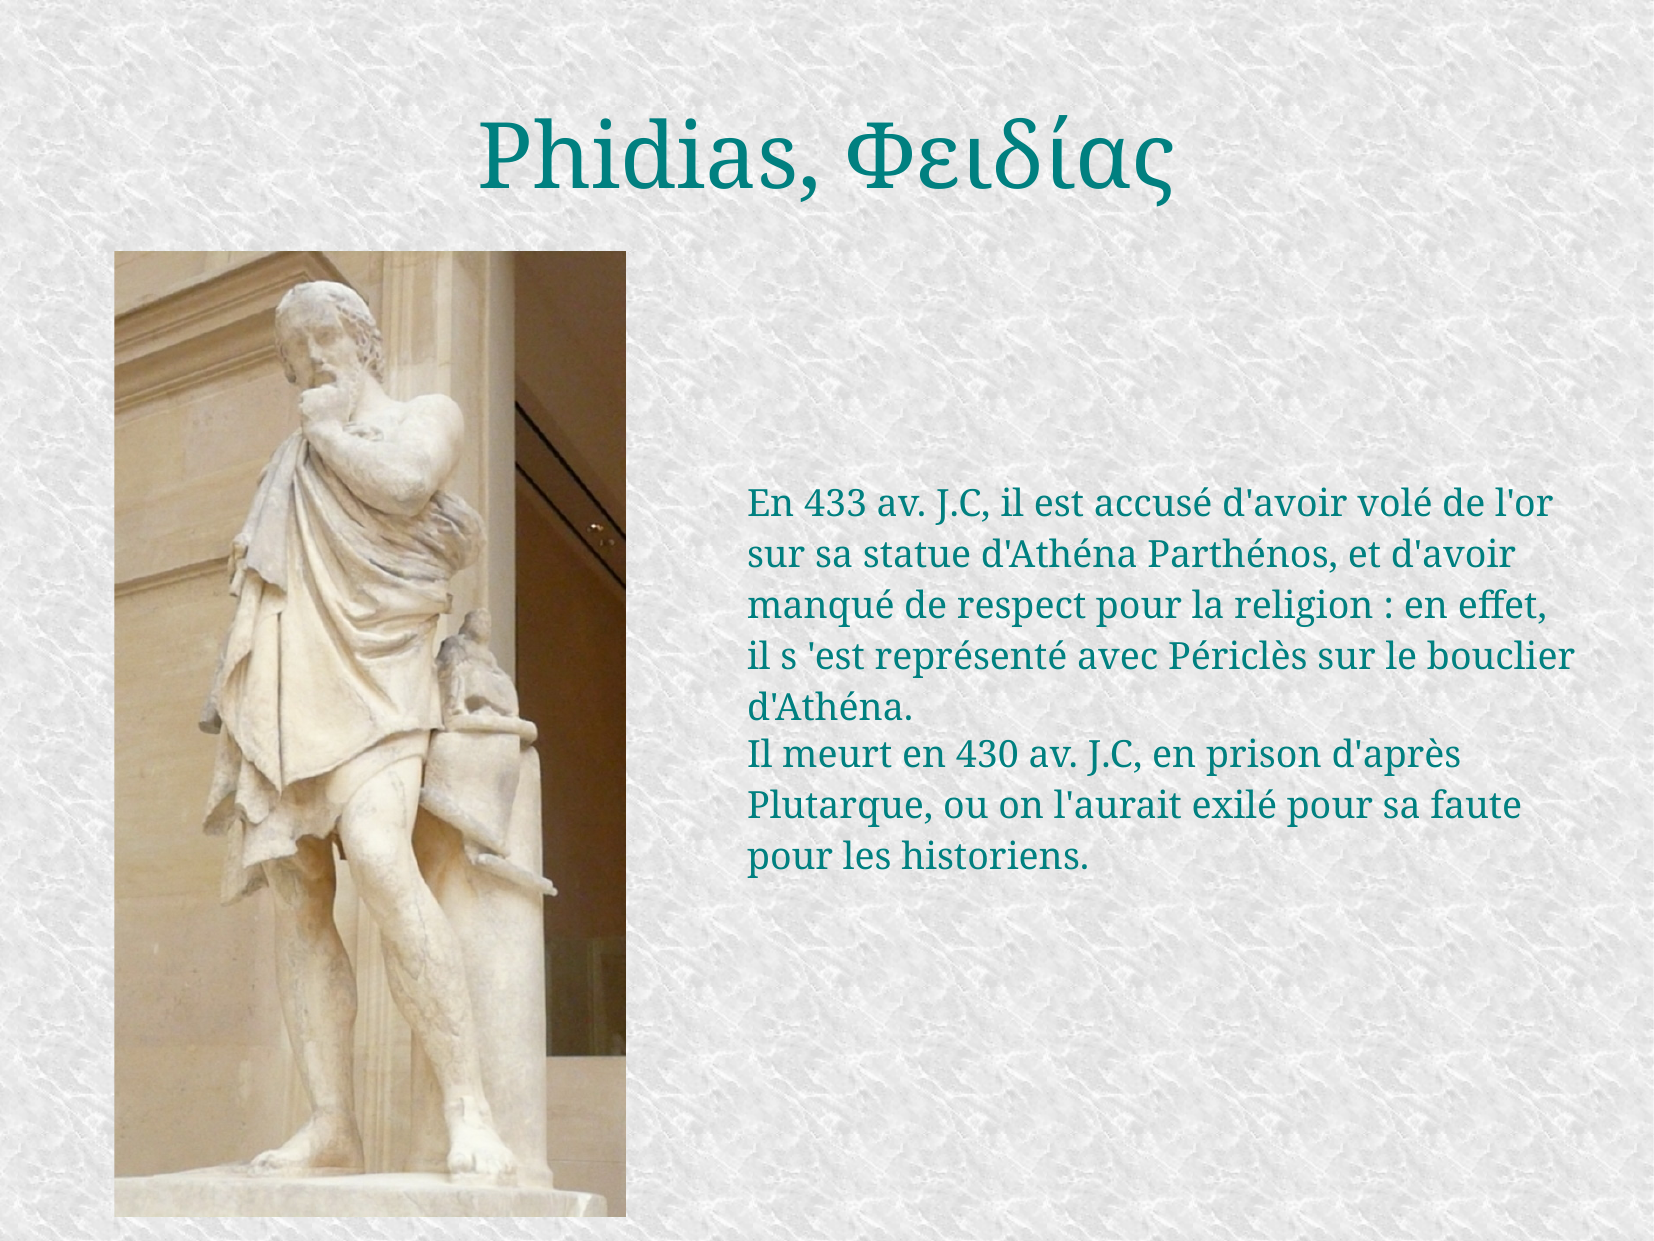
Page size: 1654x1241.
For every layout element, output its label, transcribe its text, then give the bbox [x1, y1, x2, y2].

picture [0, 0, 1654, 1241]
picture [784, 697, 792, 709]
title Phidias, Φειδίας [82, 49, 1571, 257]
picture [753, 702, 762, 718]
picture [888, 710, 896, 718]
picture [844, 702, 852, 708]
picture [822, 702, 830, 720]
text_box Il meurt en 430 av. J.C, en prison d'après Plutarque, ou on l'aurait exilé pour sa faute pour les historiens. [732, 720, 1630, 1241]
text_box En 433 av. J.C, il est accusé d'avoir volé de l'or sur sa statue d'Athéna Parthénos, et d'avoir manqué de respect pour la religion : en effet, il s 'est représenté avec Périclès sur le bouclier d'Athéna. [732, 469, 1595, 686]
picture [781, 711, 794, 720]
picture [866, 702, 875, 720]
